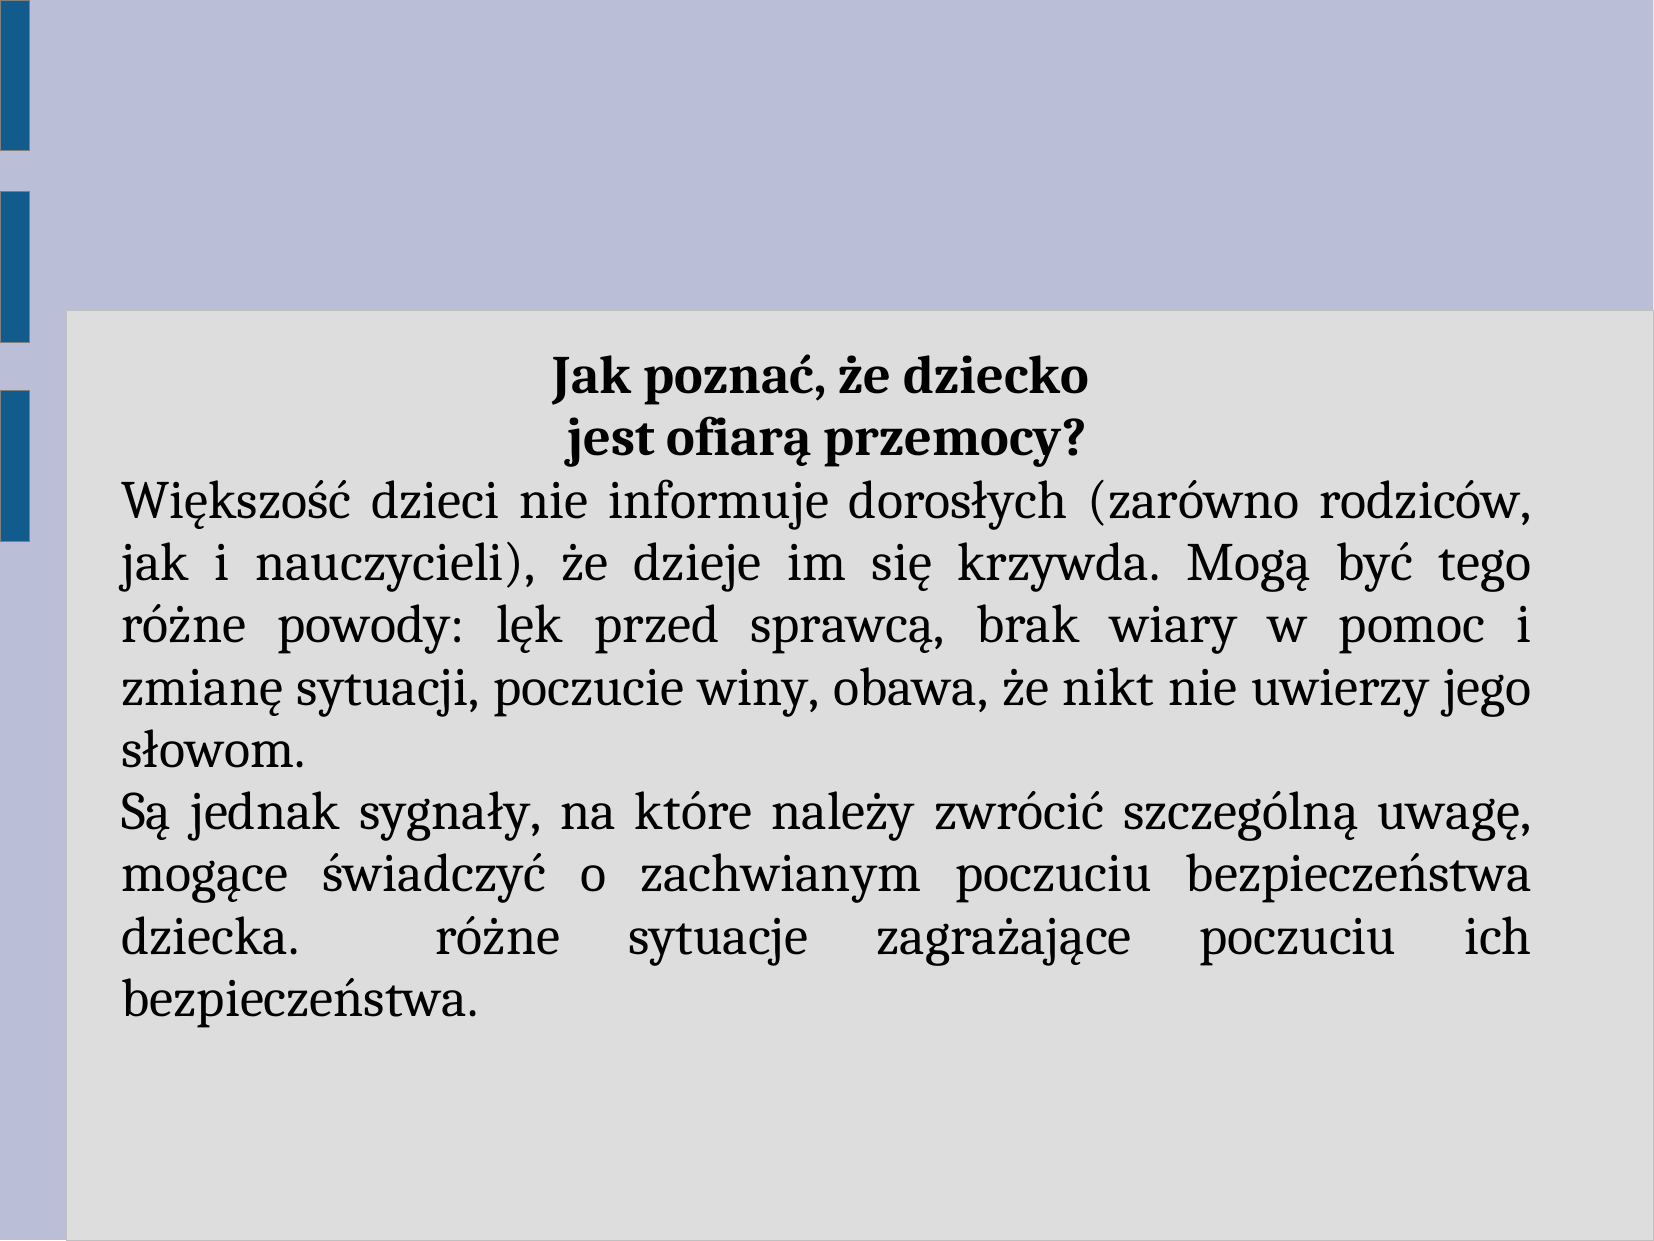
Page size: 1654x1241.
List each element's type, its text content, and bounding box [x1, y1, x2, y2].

list Jak poznać, że dziecko jest ofiarą przemocy? Większość dzieci nie informuje dorosłych (zarówno rodziców, jak i nauczycieli), że dzieje im się krzywda. Mogą być tego różne powody: lęk przed sprawcą, brak wiary w pomoc i zmianę sytuacji, poczucie winy, obawa, że nikt nie uwierzy jego słowom. Są jednak sygnały, na które należy zwrócić szczególną uwagę, mogące świadczyć o zachwianym poczuciu bezpieczeństwa dziecka. różne sytuacje zagrażające poczuciu ich bezpieczeństwa. [121, 344, 1534, 1127]
